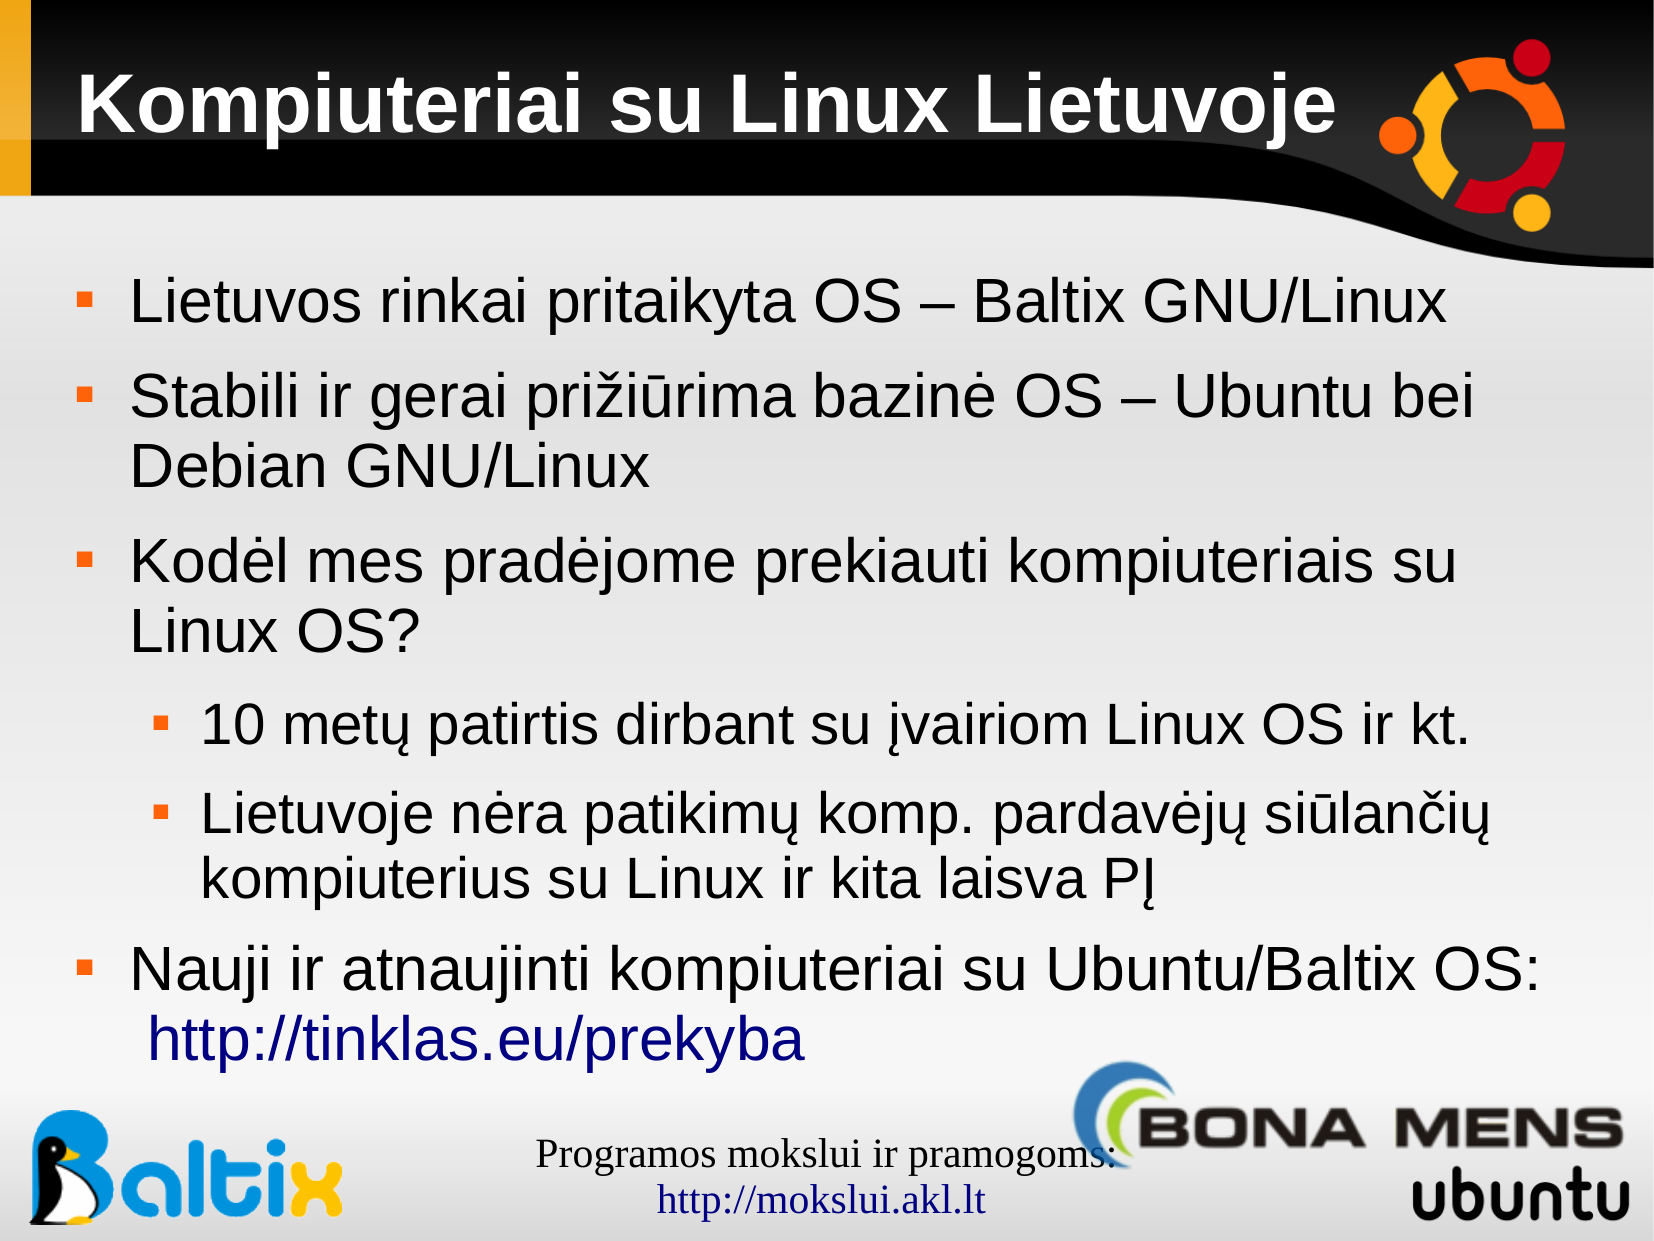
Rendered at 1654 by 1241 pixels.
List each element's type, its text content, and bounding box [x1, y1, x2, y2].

title Kompiuteriai su Linux Lietuvoje [76, 0, 1565, 208]
list Lietuvos rinkai pritaikyta OS – Baltix GNU/Linux Stabili ir gerai prižiūrima bazinė OS – Ubuntu bei Debian GNU/Linux Kodėl mes pradėjome prekiauti kompiuteriais su Linux OS? 10 metų patirtis dirbant su įvairiom Linux OS ir kt. Lietuvoje nėra patikimų komp. pardavėjų siūlančių kompiuterius su Linux ir kita laisva PĮ Nauji ir atnaujinti kompiuteriai su Ubuntu/Baltix OS: http://tinklas.eu/prekyba [59, 265, 1548, 1076]
picture [0, 0, 1654, 1241]
